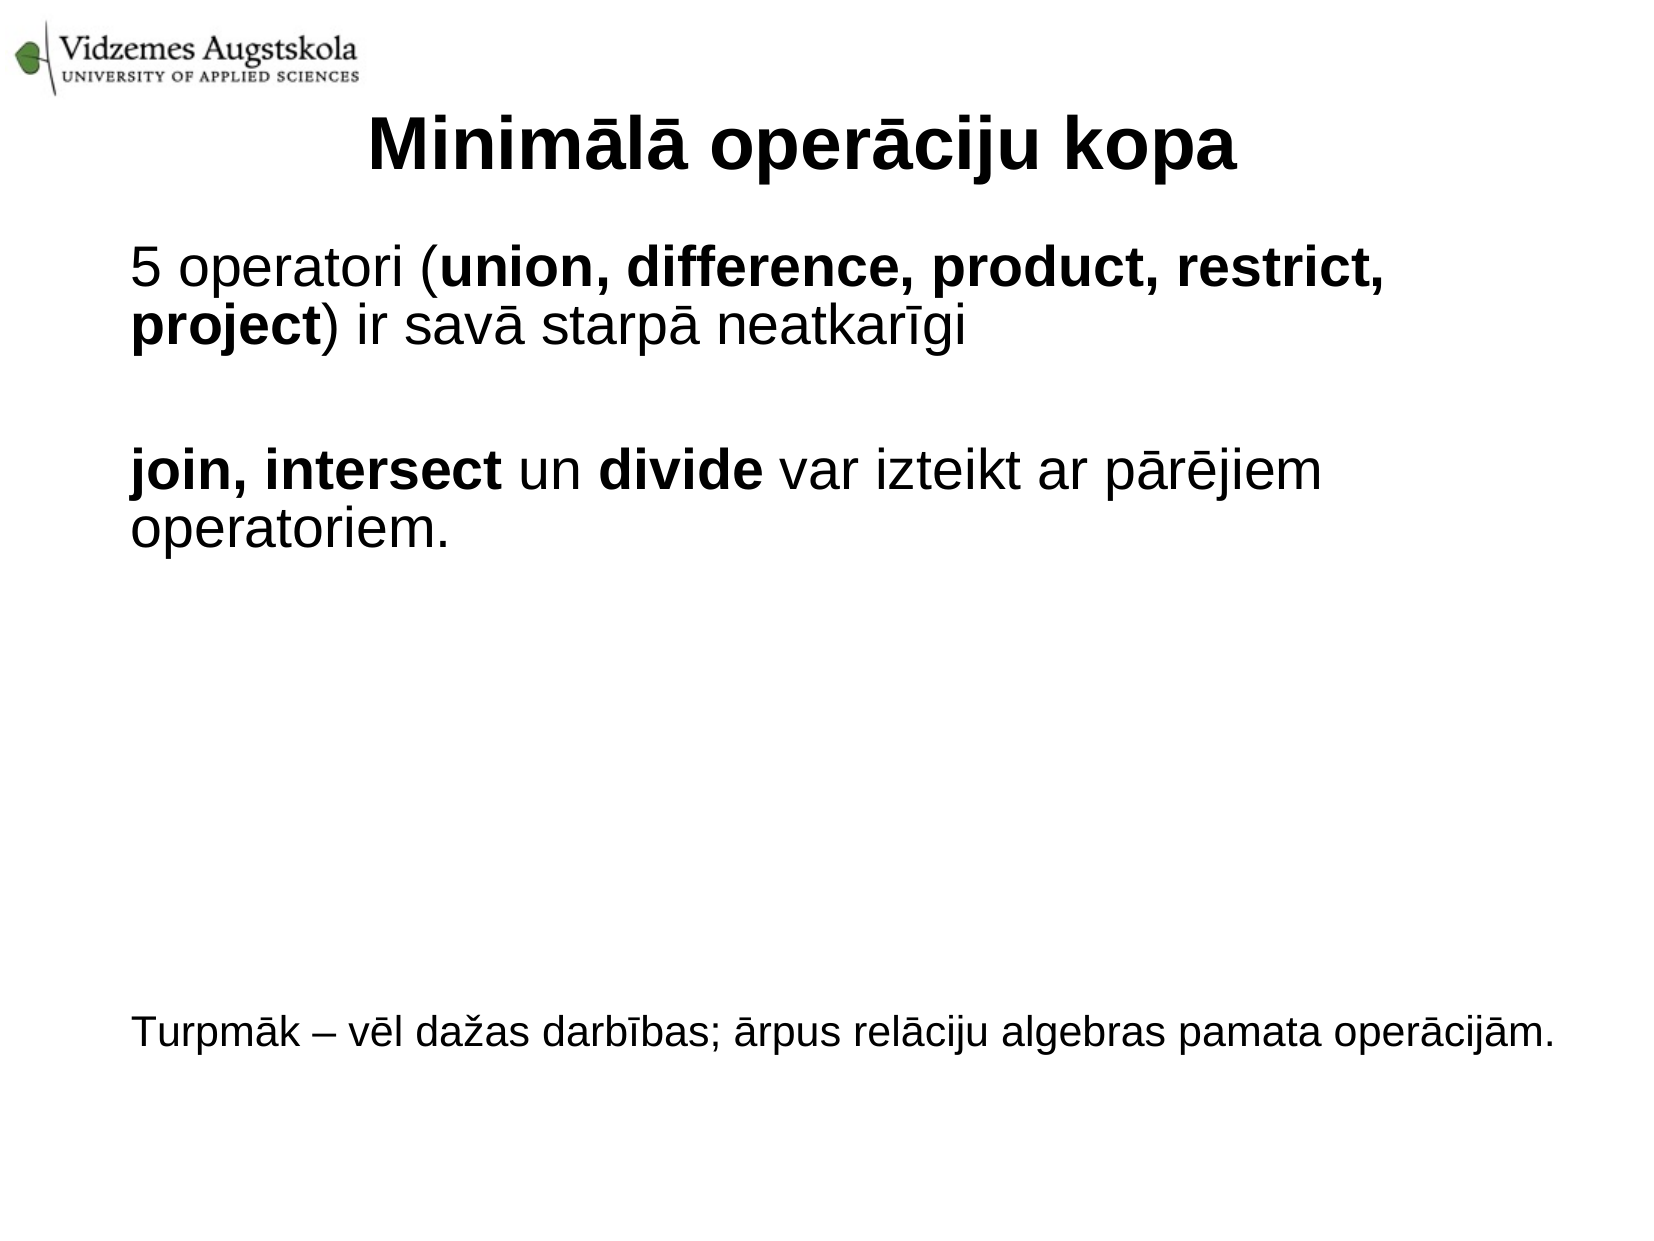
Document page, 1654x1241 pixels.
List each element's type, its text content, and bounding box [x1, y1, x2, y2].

title Minimālā operāciju kopa [94, 96, 1512, 195]
picture [5, 2, 368, 113]
list 5 operatori (union, difference, product, restrict, project) ir savā starpā neatkarīgi join, intersect un divide var izteikt ar pārējiem operatoriem. Turpmāk – vēl dažas darbības; ārpus relāciju algebras pamata operācijām. [82, 236, 1569, 1107]
